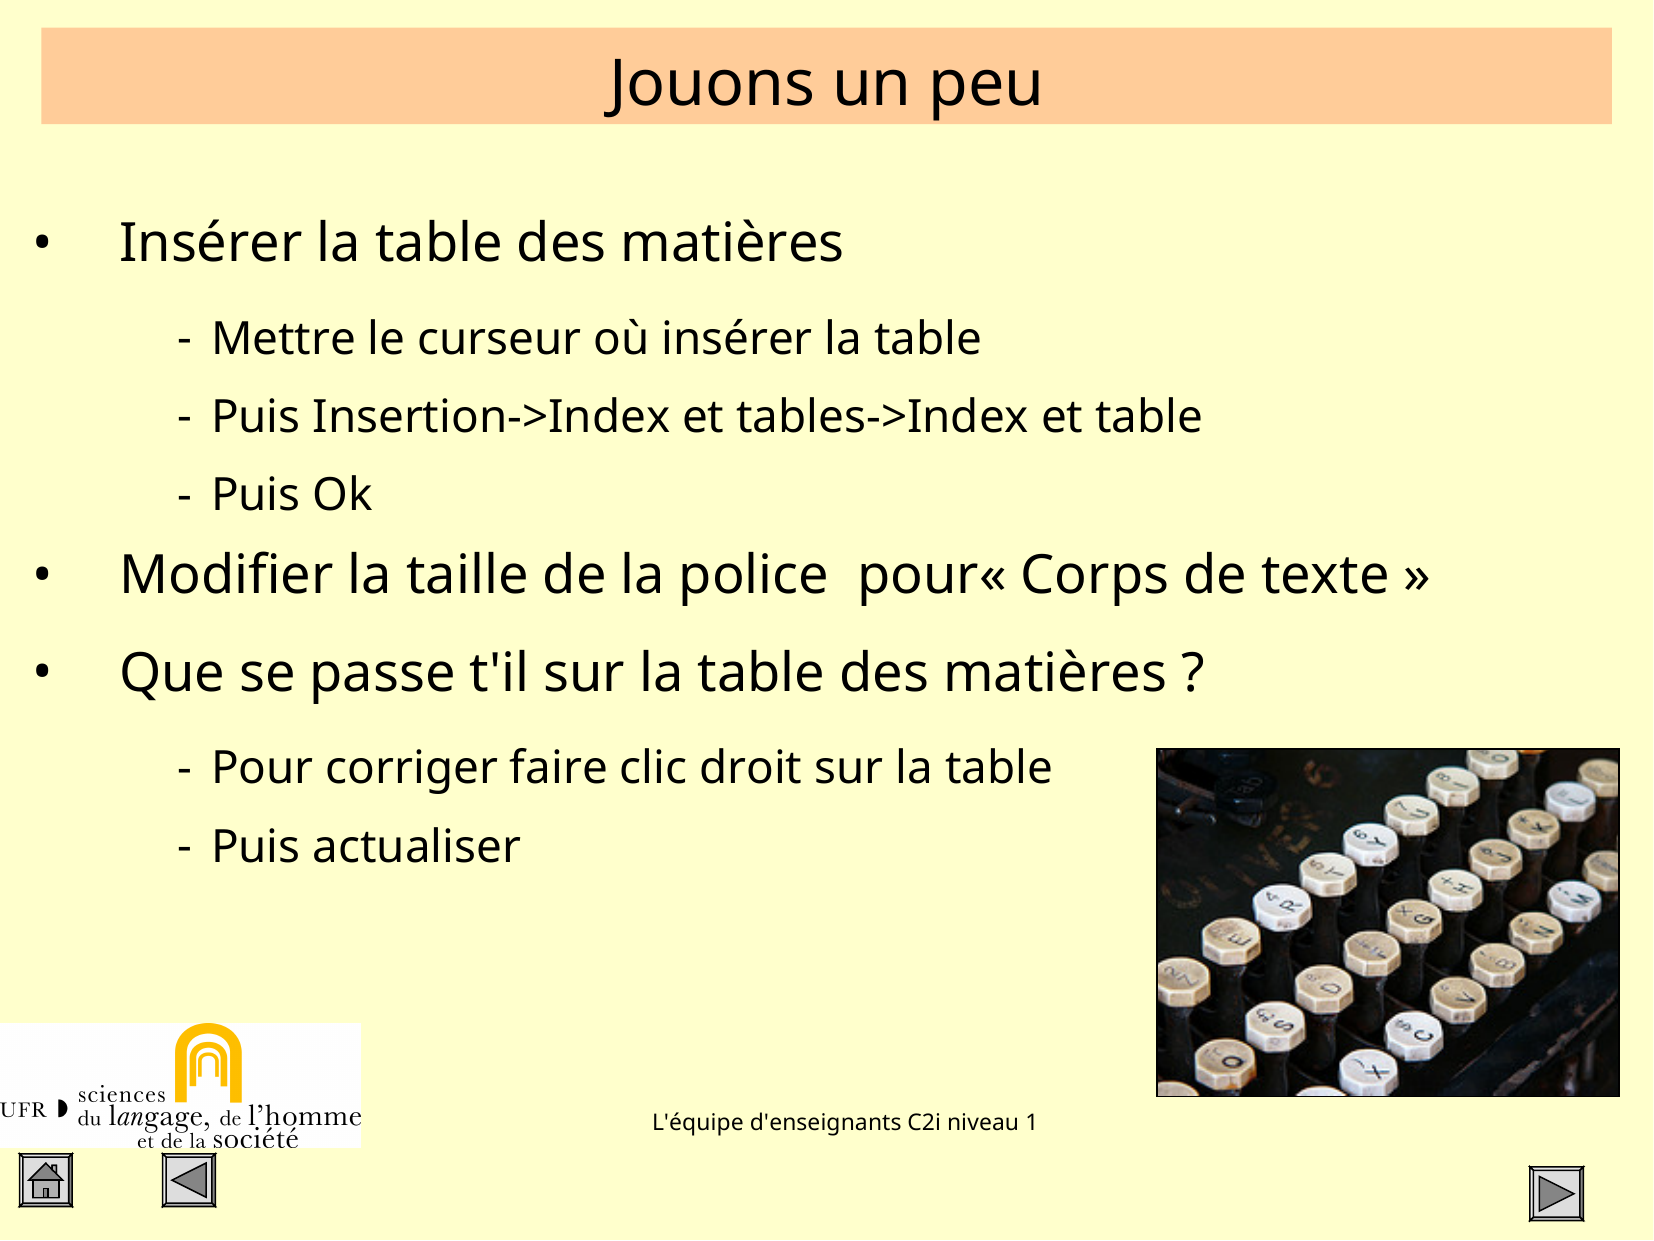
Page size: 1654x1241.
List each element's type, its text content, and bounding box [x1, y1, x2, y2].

list Insérer la table des matières Mettre le curseur où insérer la table Puis Insertion->Index et tables->Index et table Puis Ok Modifier la taille de la police pour« Corps de texte » Que se passe t'il sur la table des matières ? Pour corriger faire clic droit sur la table Puis actualiser [32, 206, 1609, 1075]
picture [0, 1023, 361, 1148]
picture [1157, 750, 1619, 1096]
title Jouons un peu [41, 27, 1612, 125]
